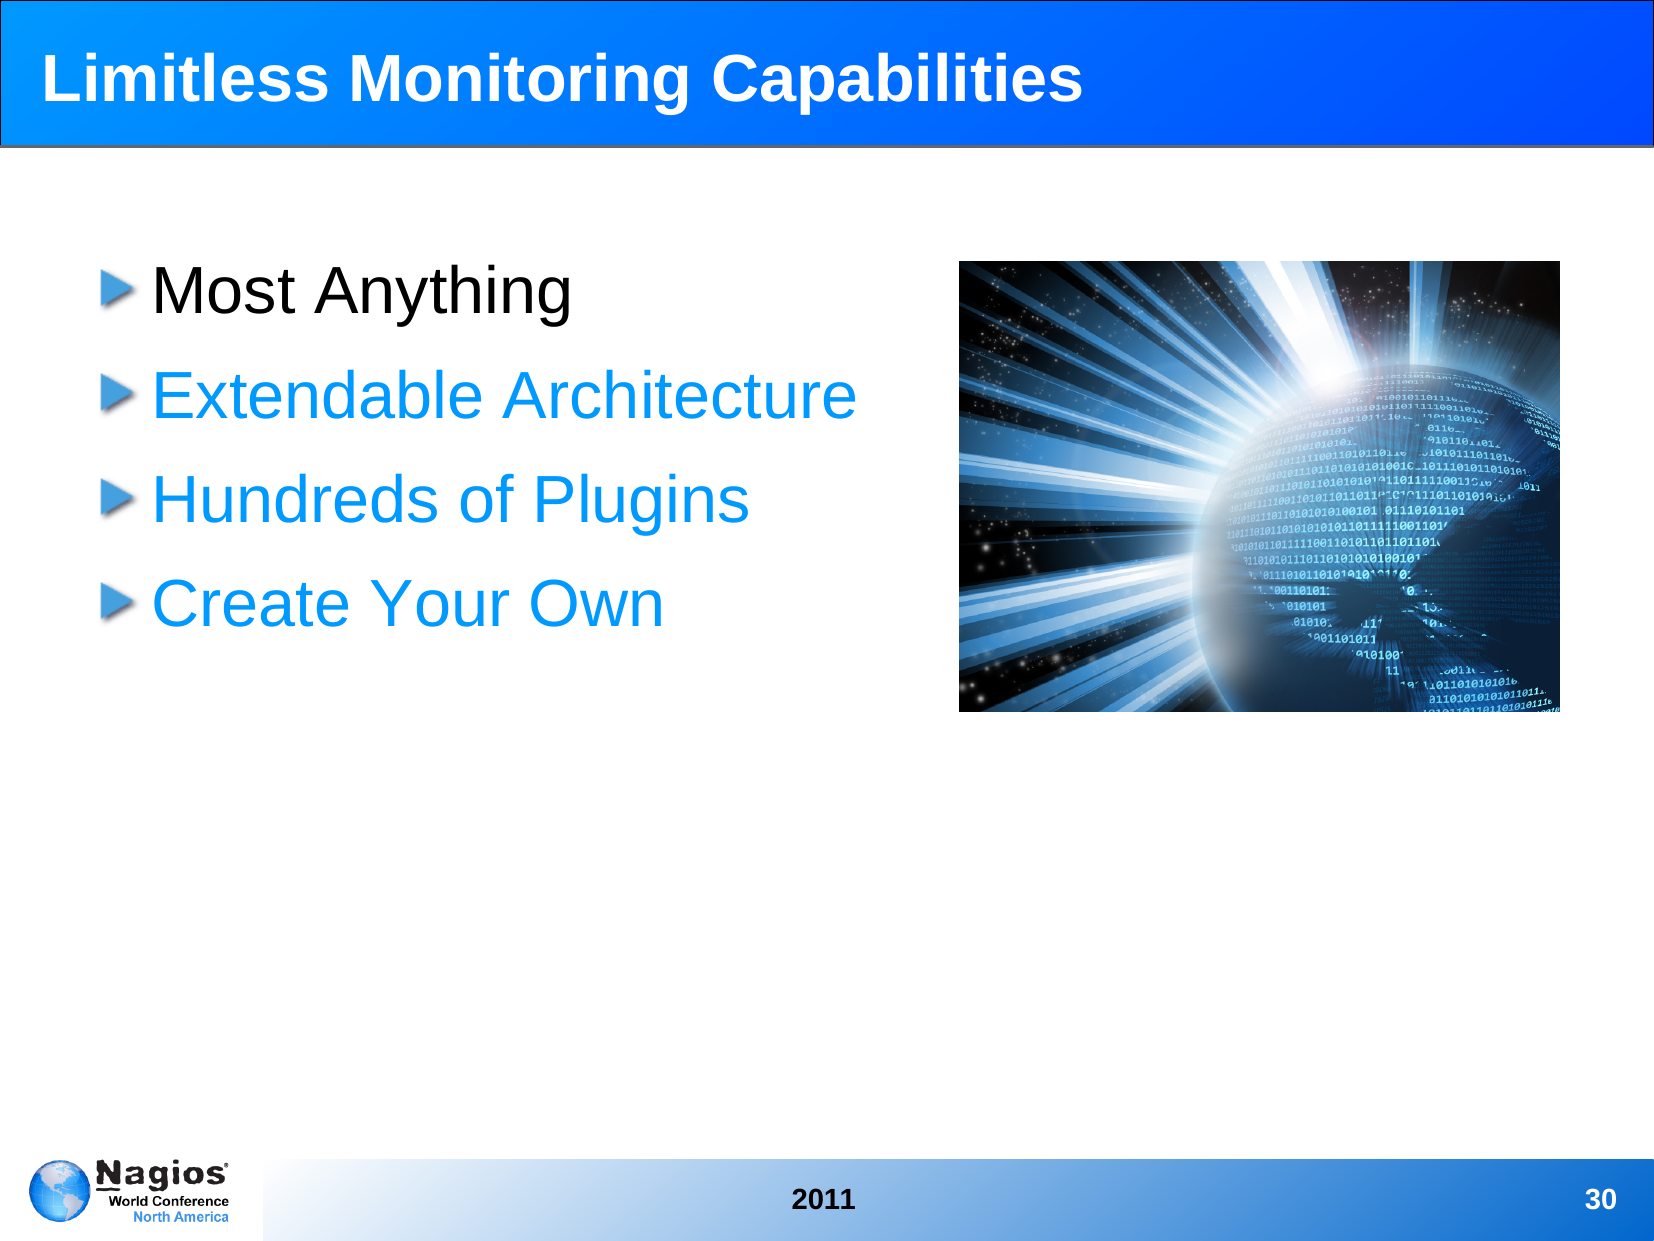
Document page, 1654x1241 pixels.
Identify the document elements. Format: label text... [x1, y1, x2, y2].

picture [29, 1159, 229, 1235]
list Most Anything Extendable Architecture Hundreds of Plugins Create Your Own [80, 253, 1569, 1058]
title Limitless Monitoring Capabilities [41, 36, 1248, 120]
picture [959, 261, 1560, 712]
